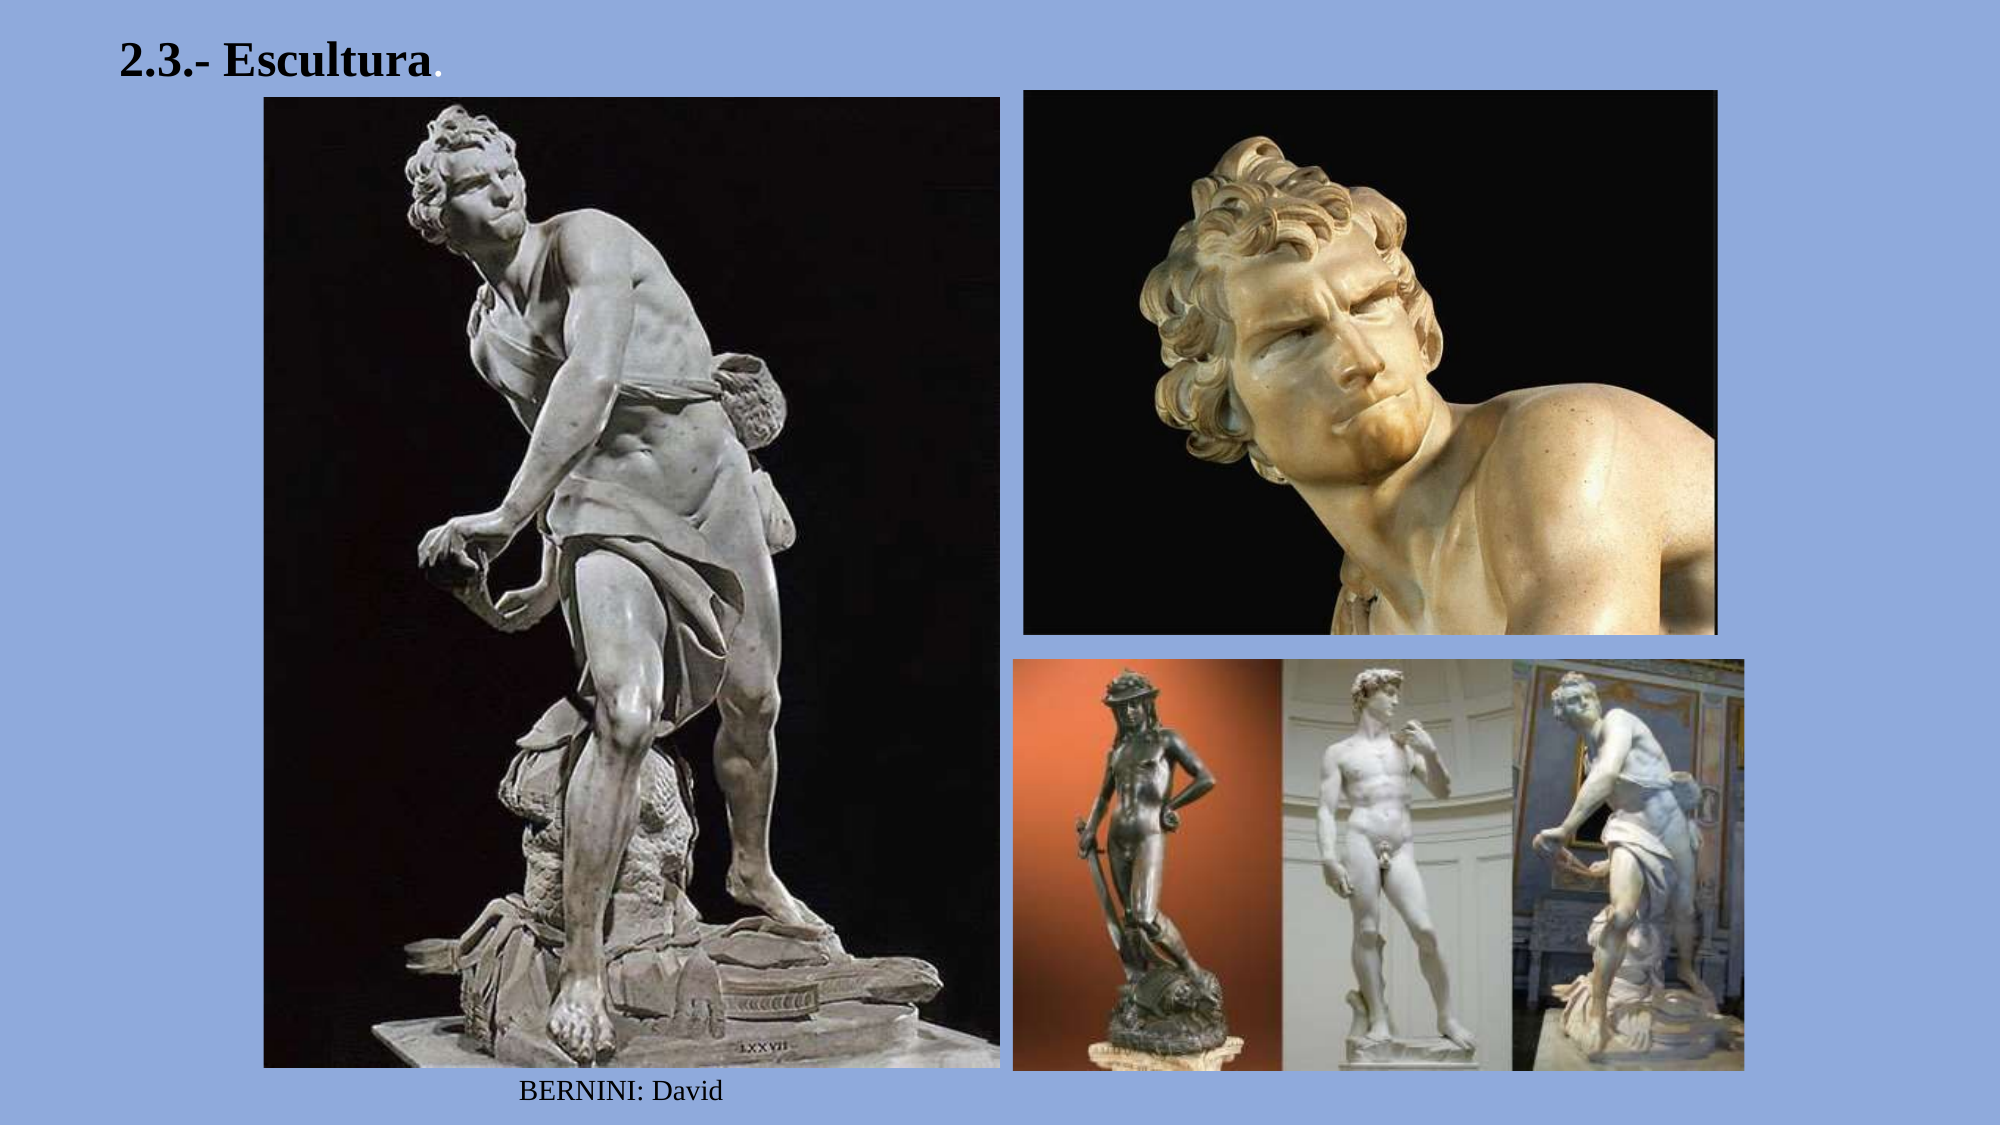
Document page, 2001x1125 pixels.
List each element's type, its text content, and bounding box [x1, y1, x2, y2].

text_box BERNINI: David [516, 1069, 727, 1107]
text_box [1023, 90, 1718, 634]
title 2.3.- Escultura. [117, 23, 1156, 87]
text_box [264, 98, 1000, 1068]
text_box [1013, 659, 1744, 1071]
